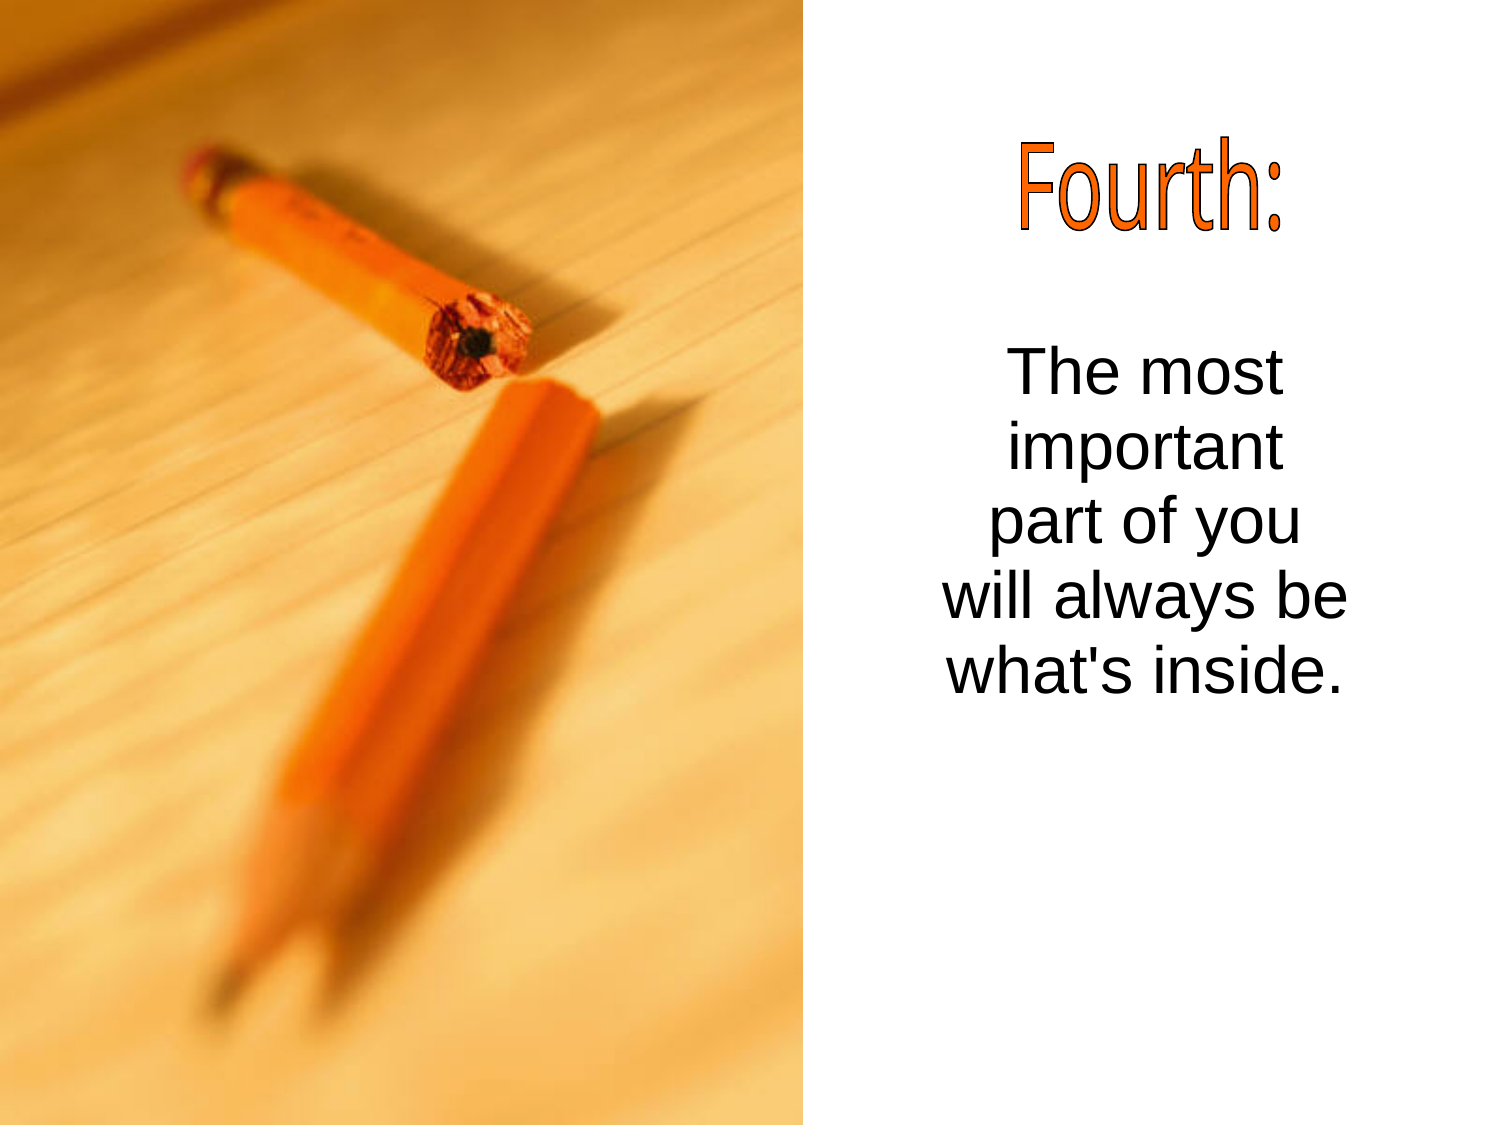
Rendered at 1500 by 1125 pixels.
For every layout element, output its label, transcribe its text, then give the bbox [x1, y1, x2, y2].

text_box The most important part of you will always be what's inside. [927, 326, 1365, 716]
picture [0, 0, 803, 1125]
text_box Fourth: [1021, 142, 1054, 230]
text_box Fourth: [1269, 162, 1280, 180]
text_box Fourth: [1269, 214, 1280, 231]
text_box Fourth: [1109, 164, 1146, 231]
text_box Fourth: [1186, 149, 1213, 231]
text_box Fourth: [1159, 163, 1185, 230]
text_box Fourth: [1221, 137, 1258, 230]
text_box Fourth: [1059, 163, 1100, 231]
